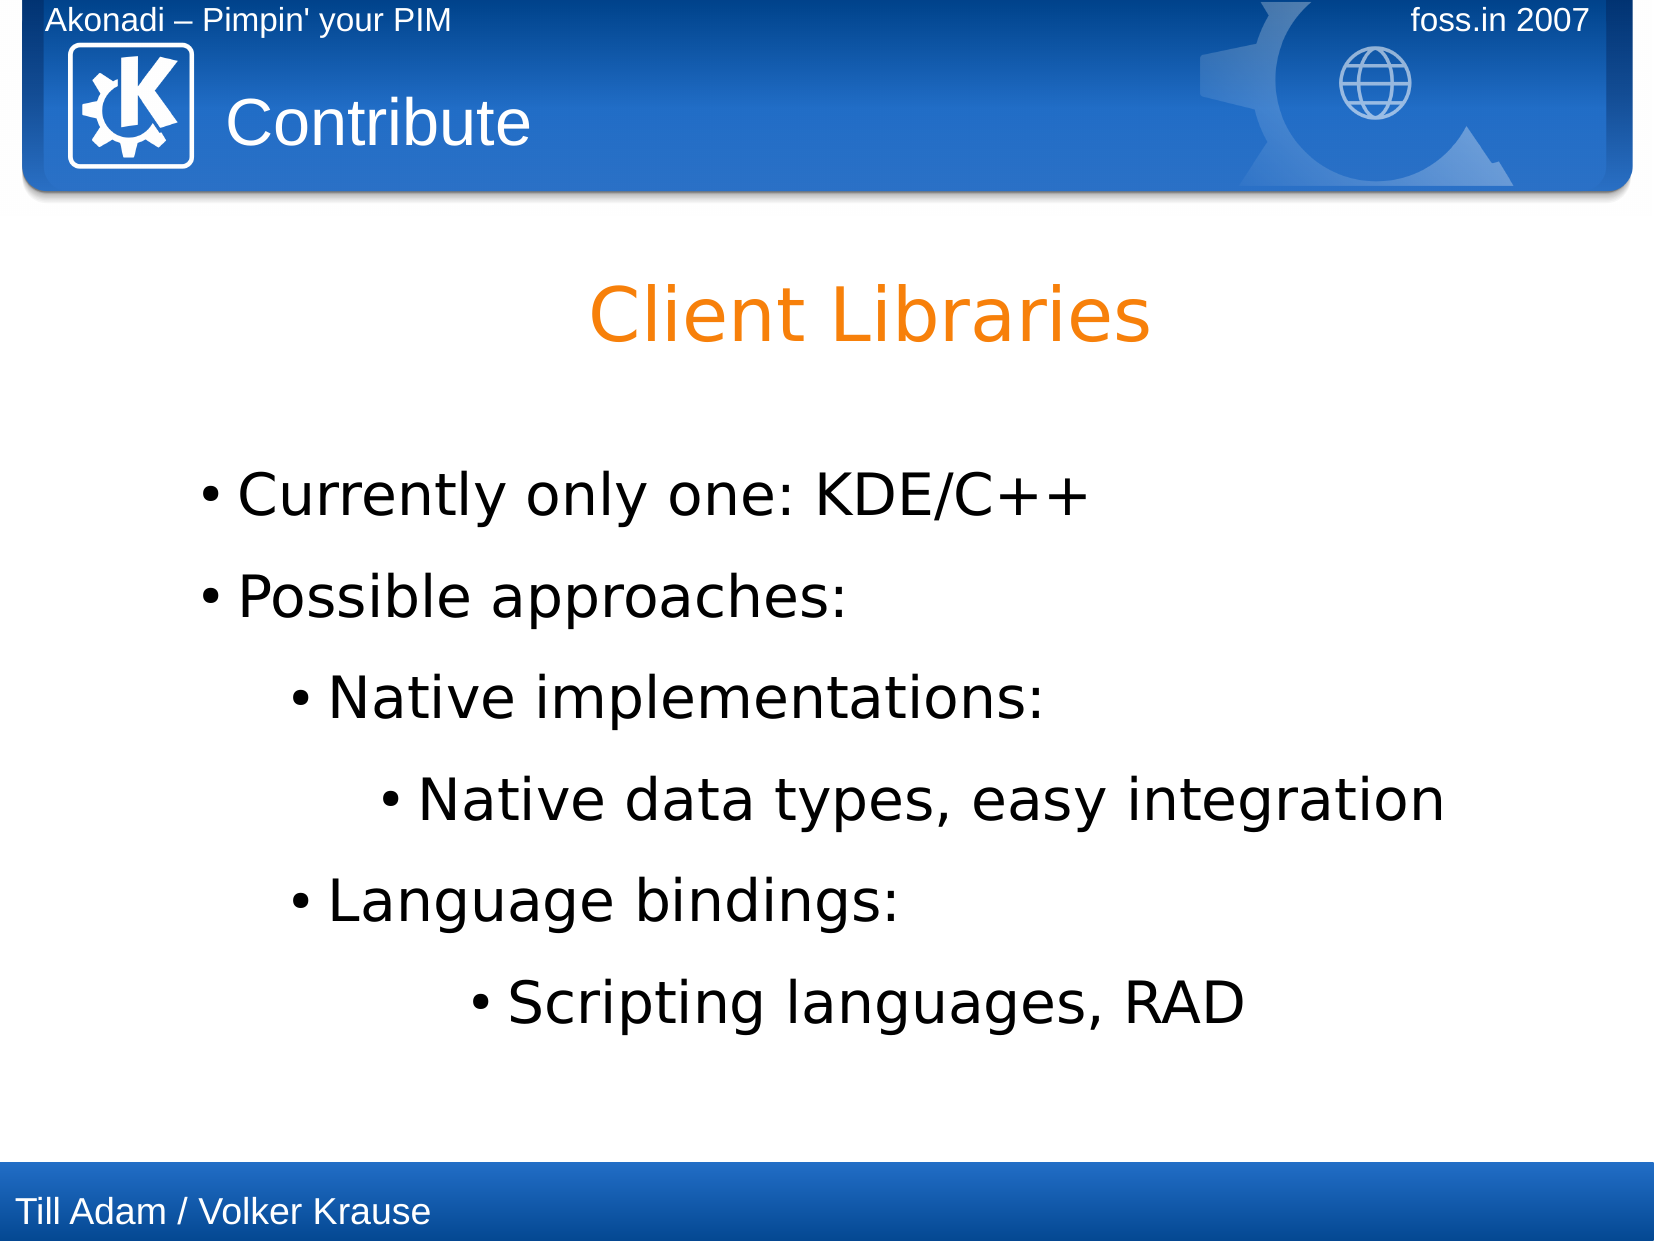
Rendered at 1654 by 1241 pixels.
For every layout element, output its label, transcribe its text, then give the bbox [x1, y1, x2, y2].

title Contribute [225, 49, 1571, 188]
list Client Libraries [82, 284, 1571, 397]
text_box Currently only one: KDE/C++ Possible approaches: Native implementations: Native data types, easy integration Language bindings: Scripting languages, RAD [95, 420, 1613, 1011]
